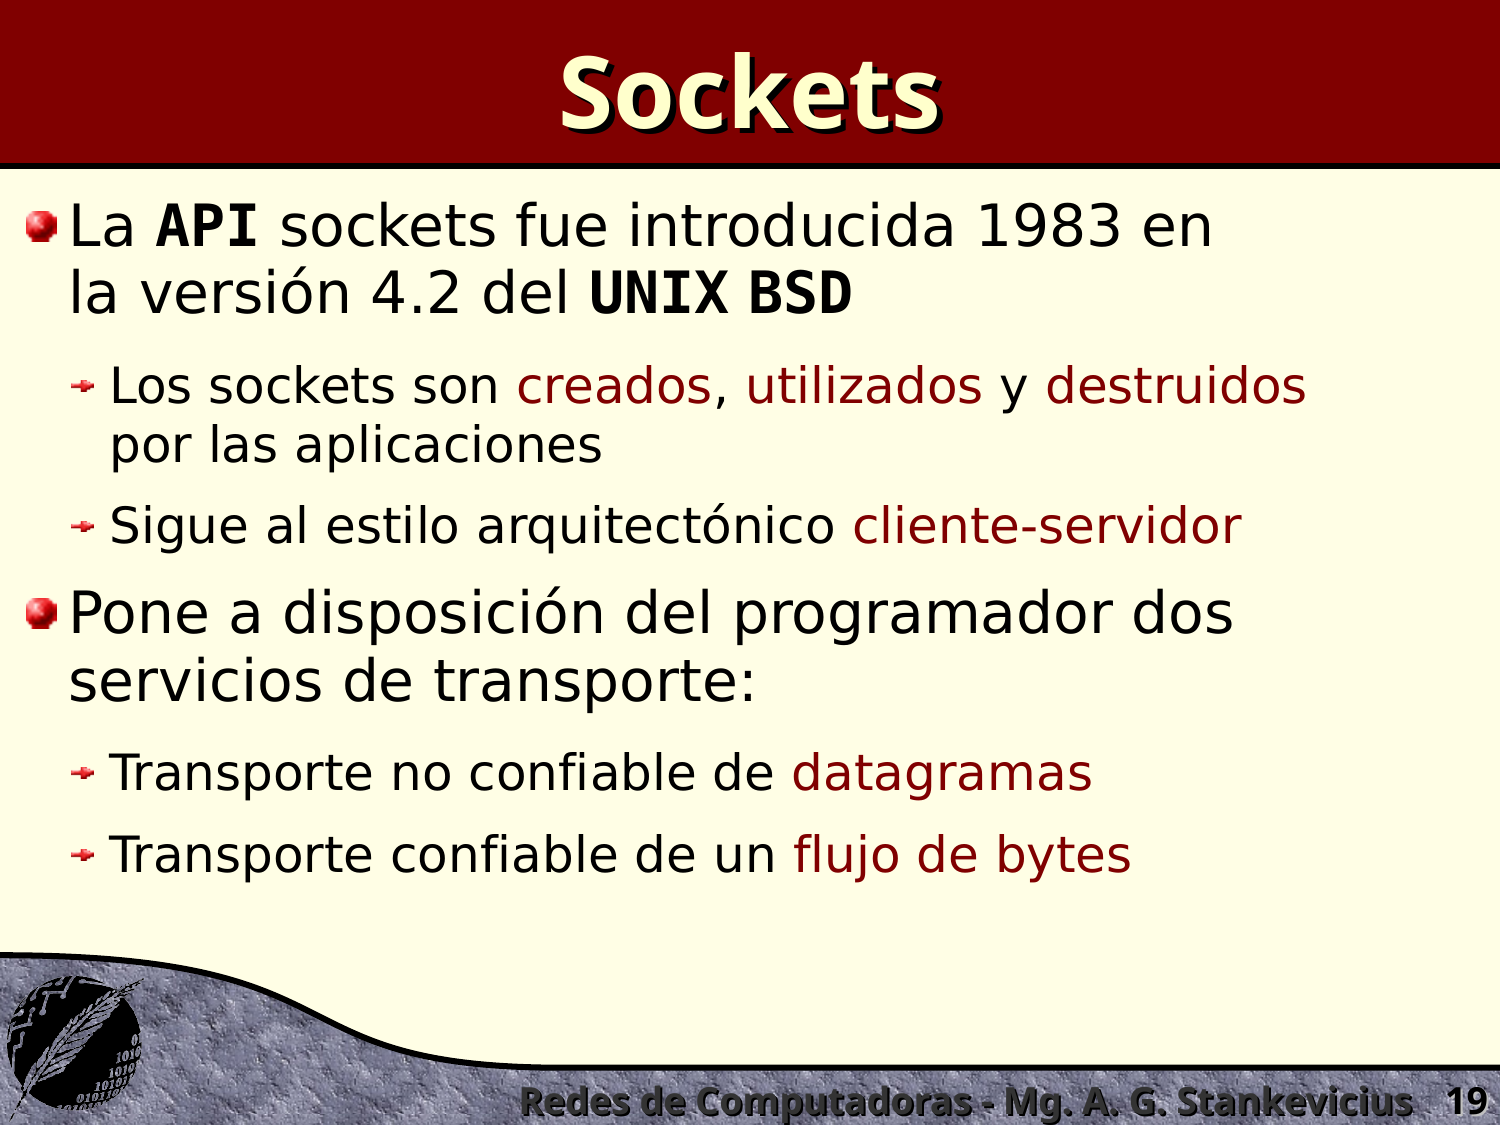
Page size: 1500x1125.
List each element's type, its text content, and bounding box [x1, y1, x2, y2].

title Sockets [15, 5, 1485, 160]
picture [0, 959, 1500, 1125]
list La API sockets fue introducida 1983 en la versión 4.2 del UNIX BSD Los sockets son creados, utilizados y destruidos por las aplicaciones Sigue al estilo arquitectónico cliente-servidor Pone a disposición del programador dos servicios de transporte: Transporte no confiable de datagramas Transporte confiable de un flujo de bytes [11, 192, 1486, 921]
picture [1047, 1100, 1054, 1110]
picture [790, 1100, 795, 1110]
